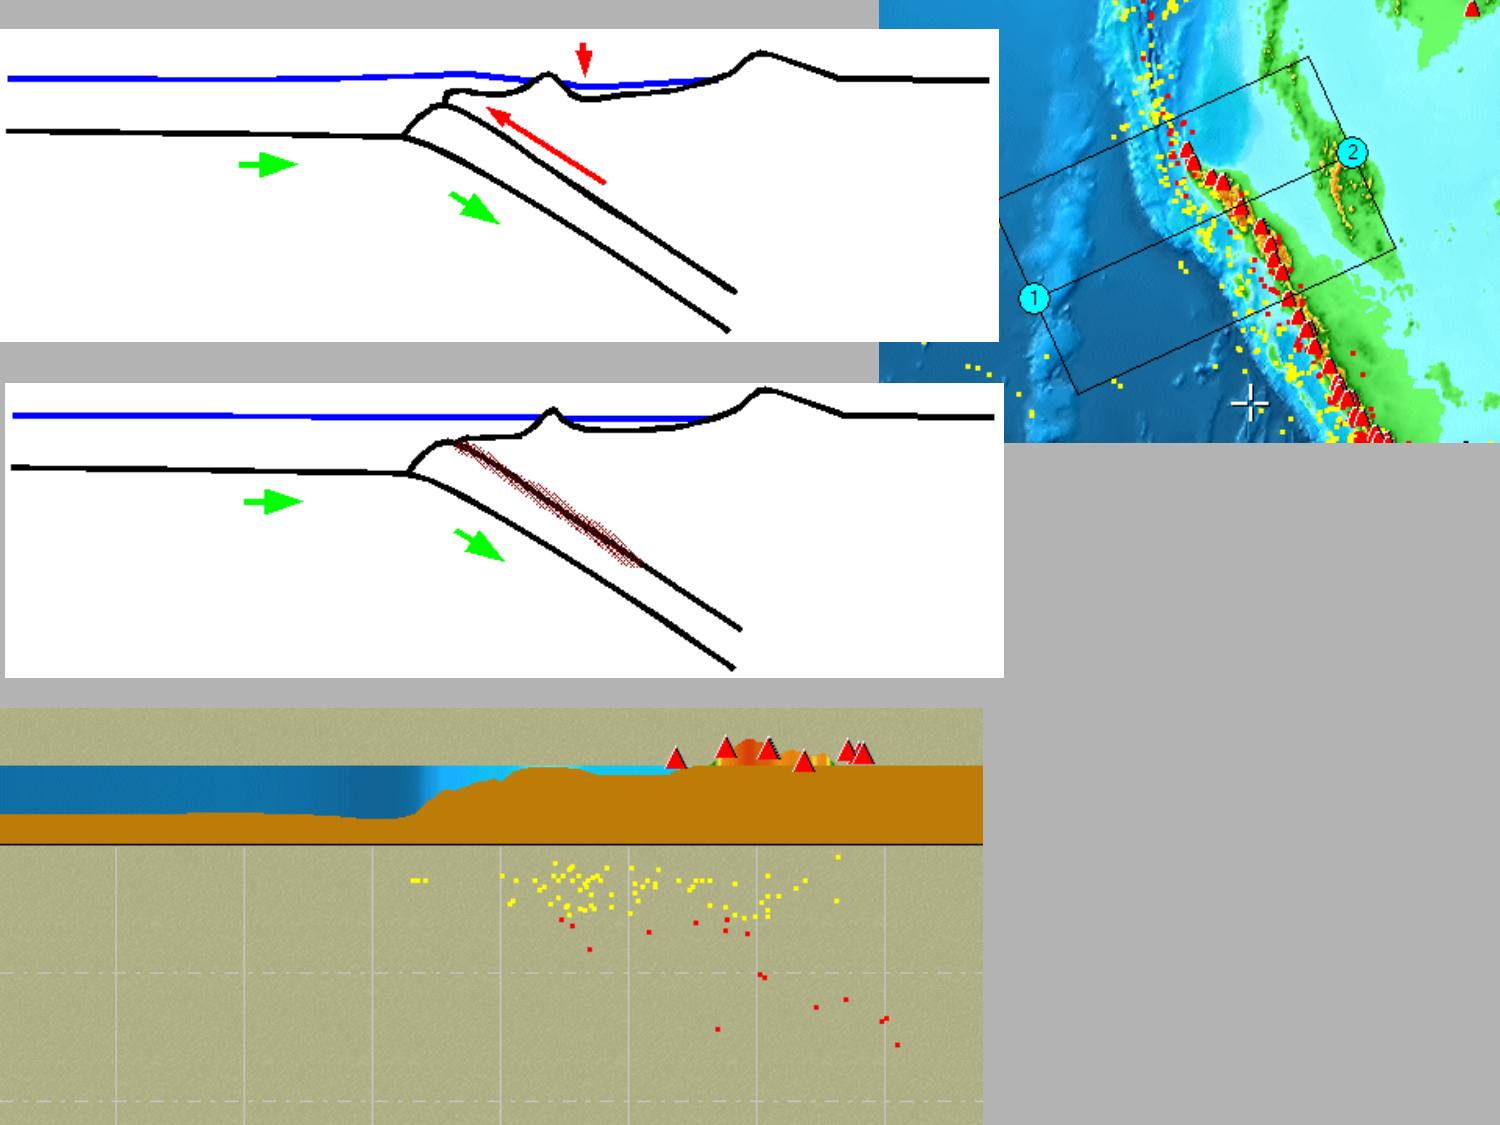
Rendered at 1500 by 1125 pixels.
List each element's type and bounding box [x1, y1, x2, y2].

picture [0, 0, 1500, 678]
picture [0, 708, 983, 1125]
